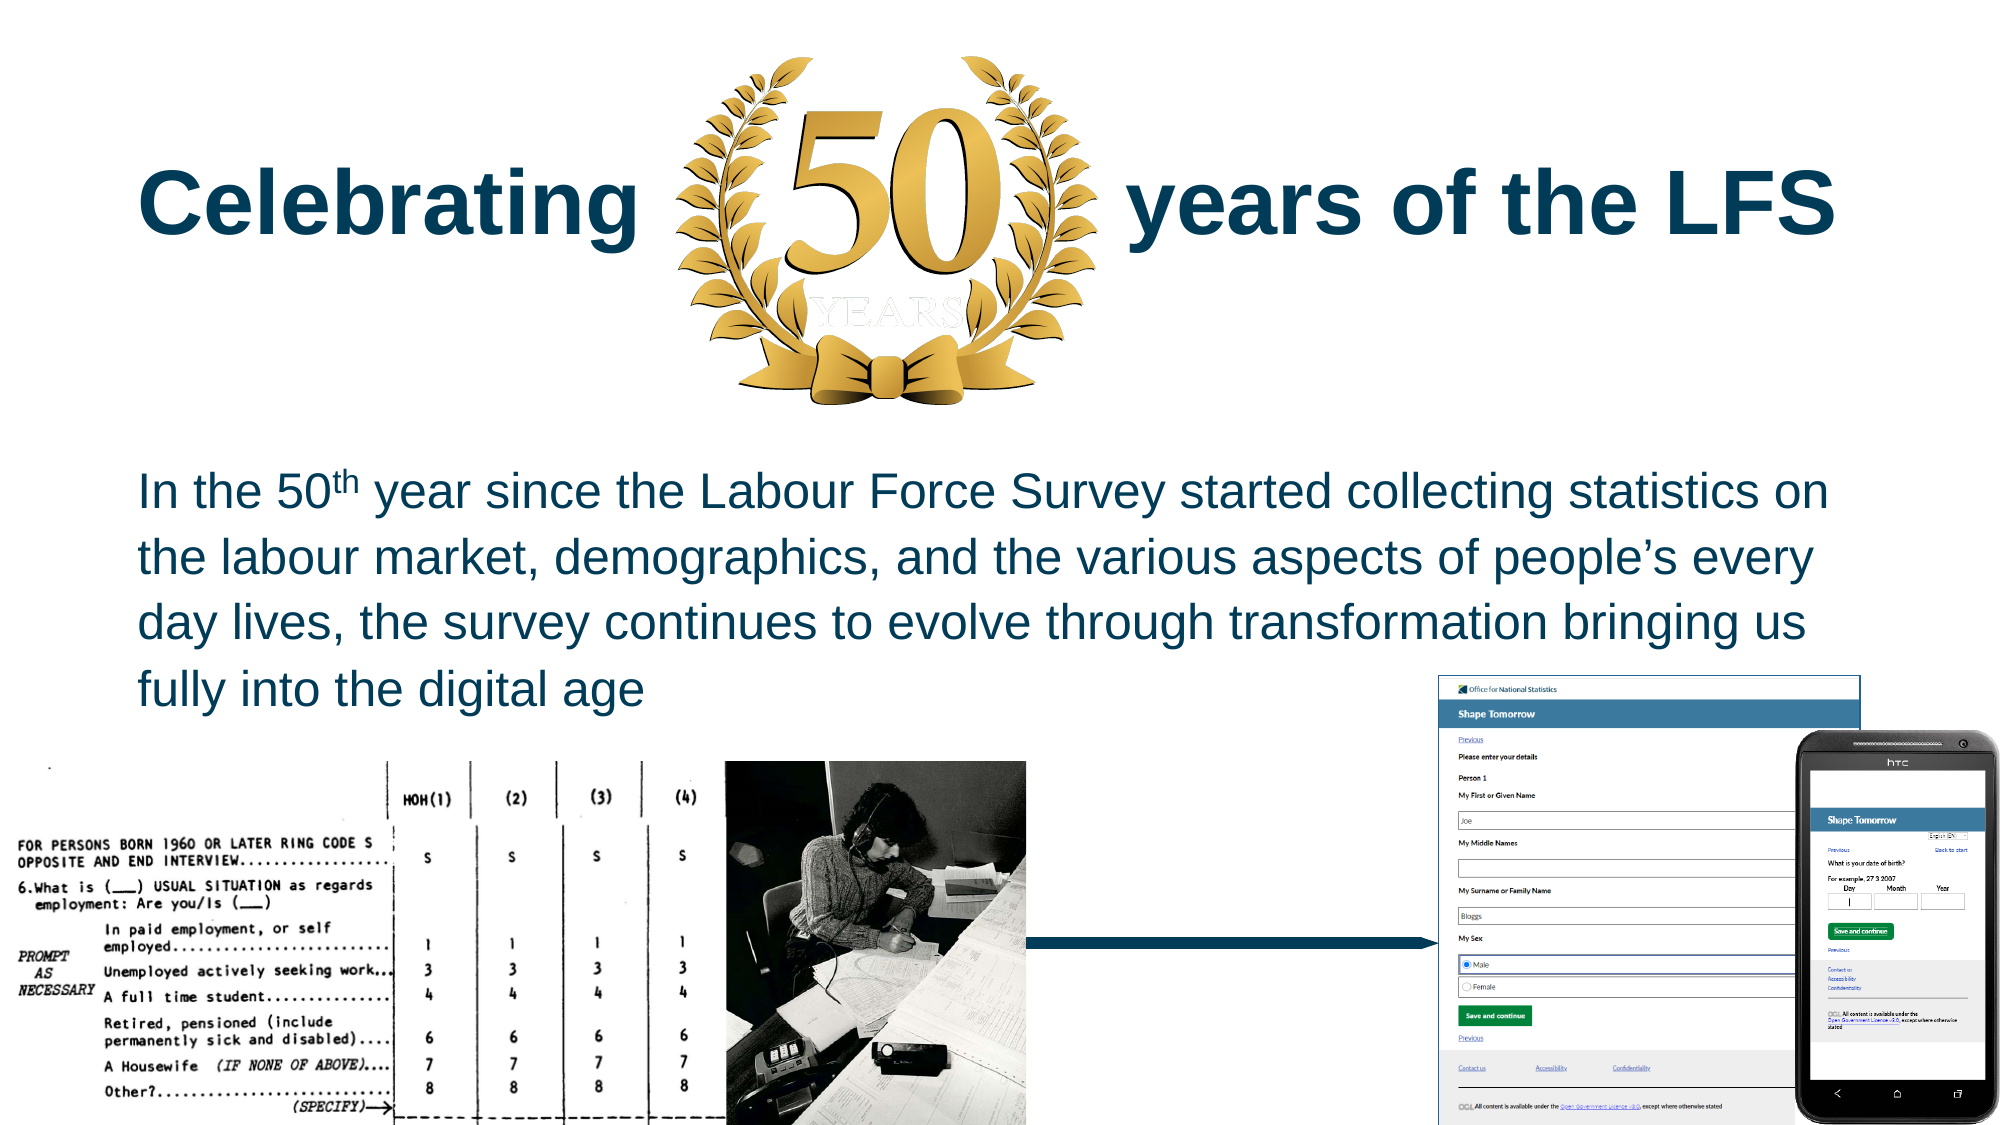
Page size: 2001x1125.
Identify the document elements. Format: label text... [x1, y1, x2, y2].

picture [1438, 676, 2000, 1125]
picture [675, 56, 1098, 405]
title Celebrating years of the LFS [1098, 150, 1889, 257]
list In the 50th year since the Labour Force Survey started collecting statistics on the labour market, demographics, and the various aspects of people’s every day lives, the survey continues to evolve through transformation bringing us fully into the digital age [137, 452, 1863, 714]
title Celebrating years of the LFS [137, 150, 675, 257]
picture [0, 761, 1027, 1125]
